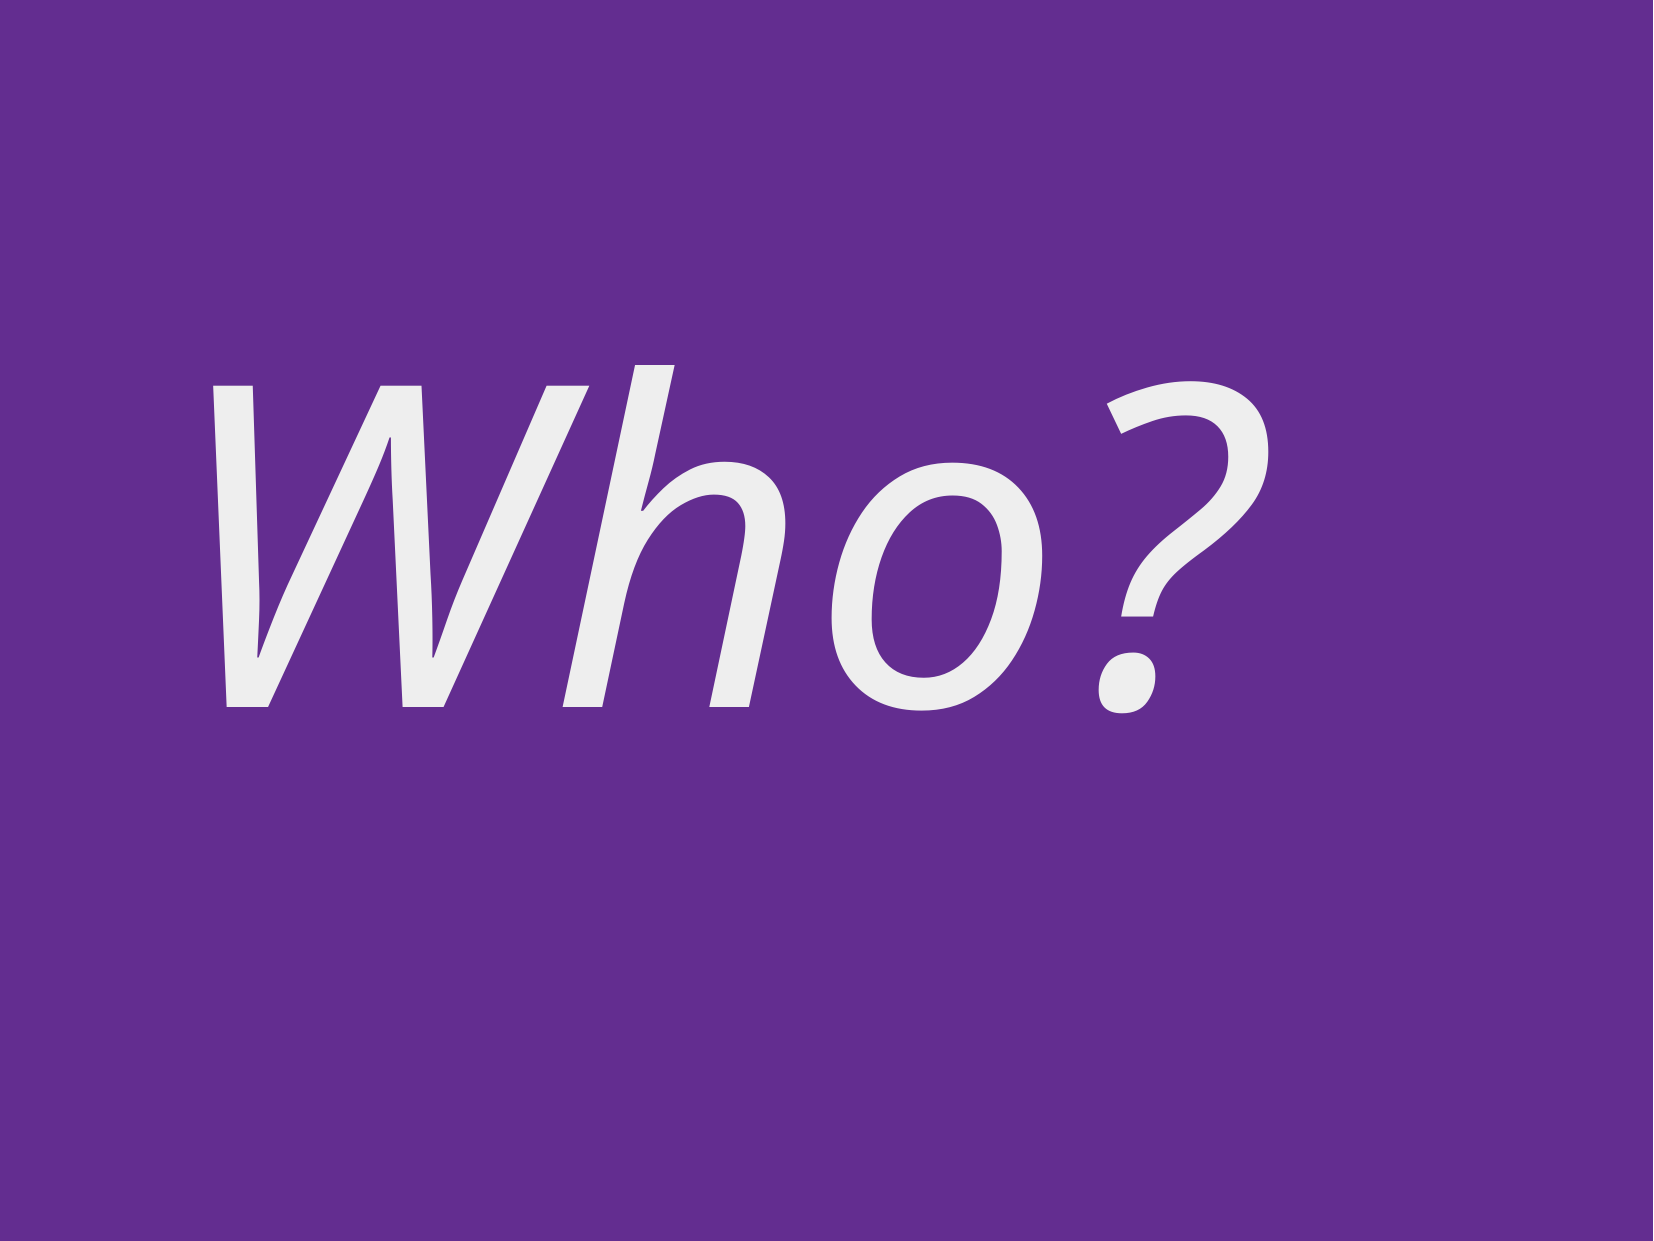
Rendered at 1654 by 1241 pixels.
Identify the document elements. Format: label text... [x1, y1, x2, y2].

title Who? [165, 167, 1571, 899]
